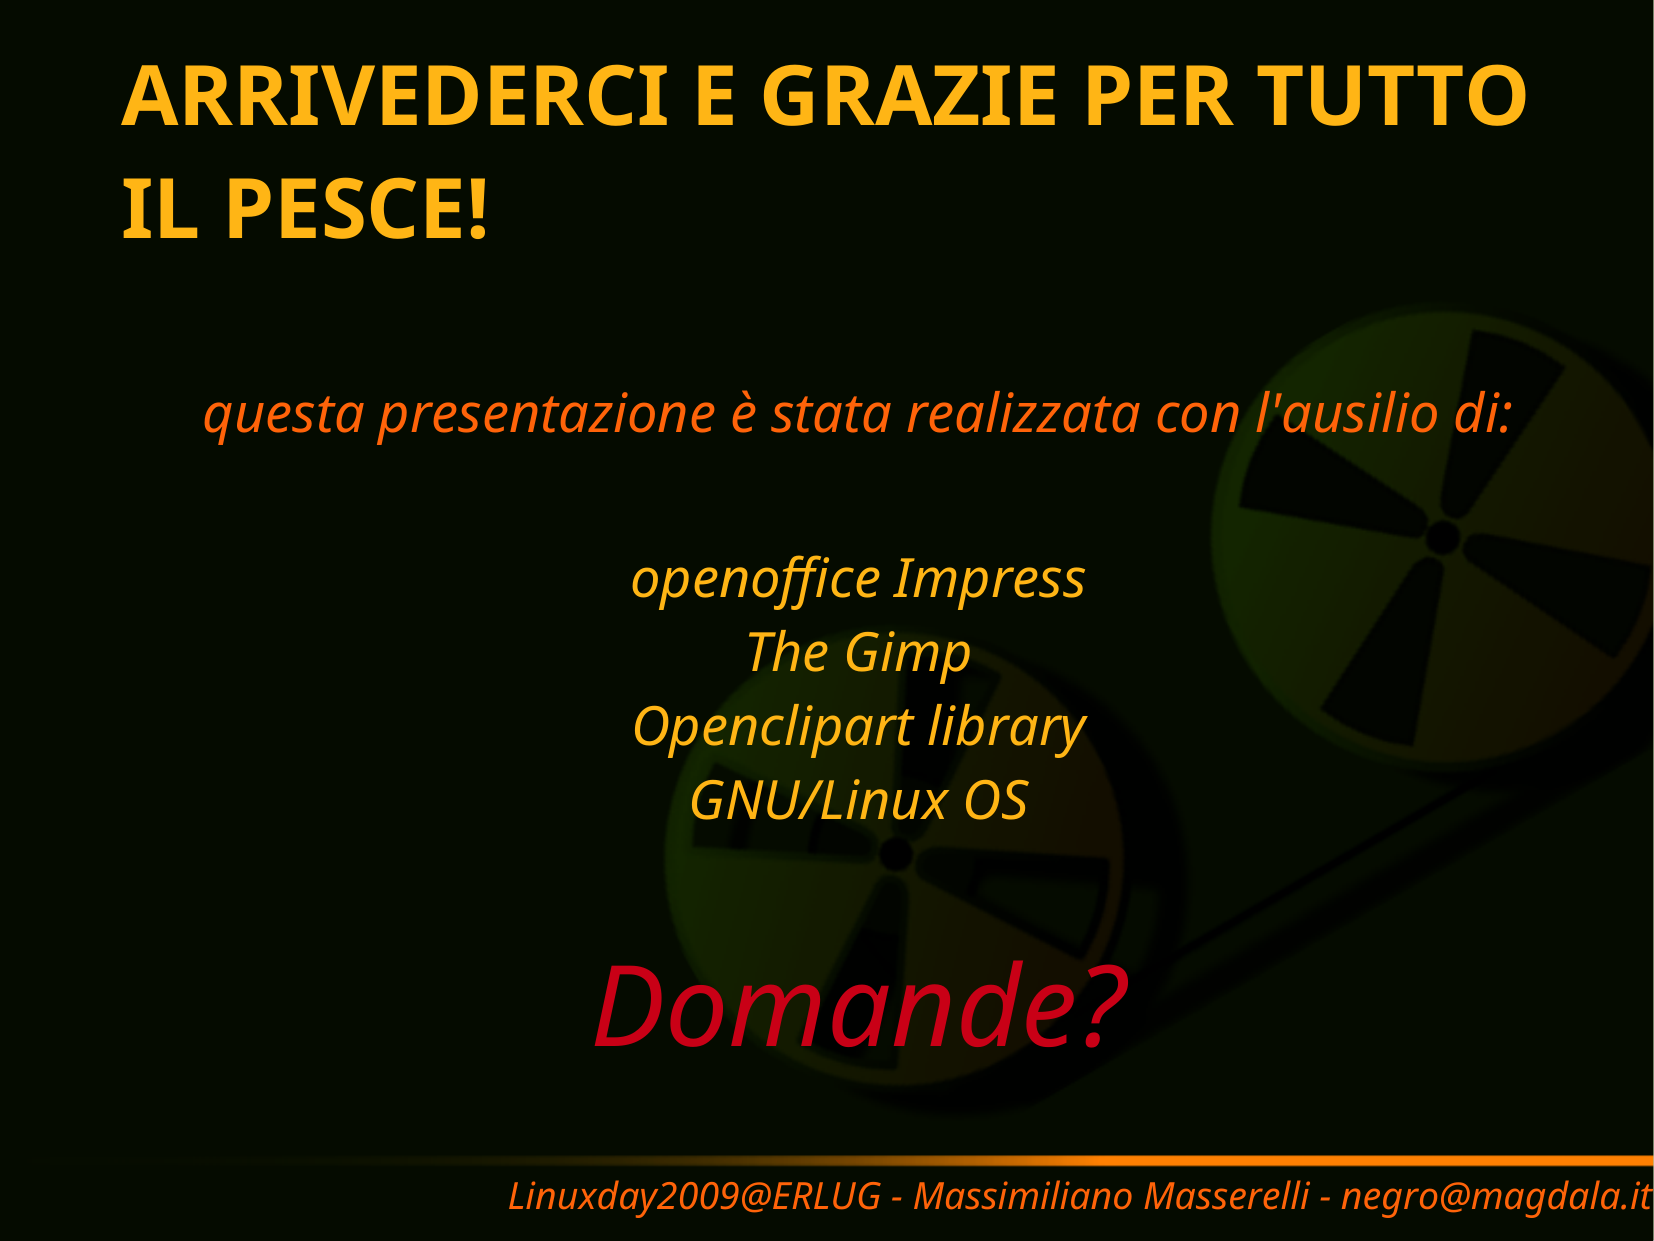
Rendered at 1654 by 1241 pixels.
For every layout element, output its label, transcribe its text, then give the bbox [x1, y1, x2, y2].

subtitle questa presentazione è stata realizzata con l'ausilio di: openoffice Impress The Gimp Openclipart library GNU/Linux OS Domande? [121, 322, 1561, 1133]
title ARRIVEDERCI E GRAZIE PER TUTTO IL PESCE! [121, 41, 1534, 259]
